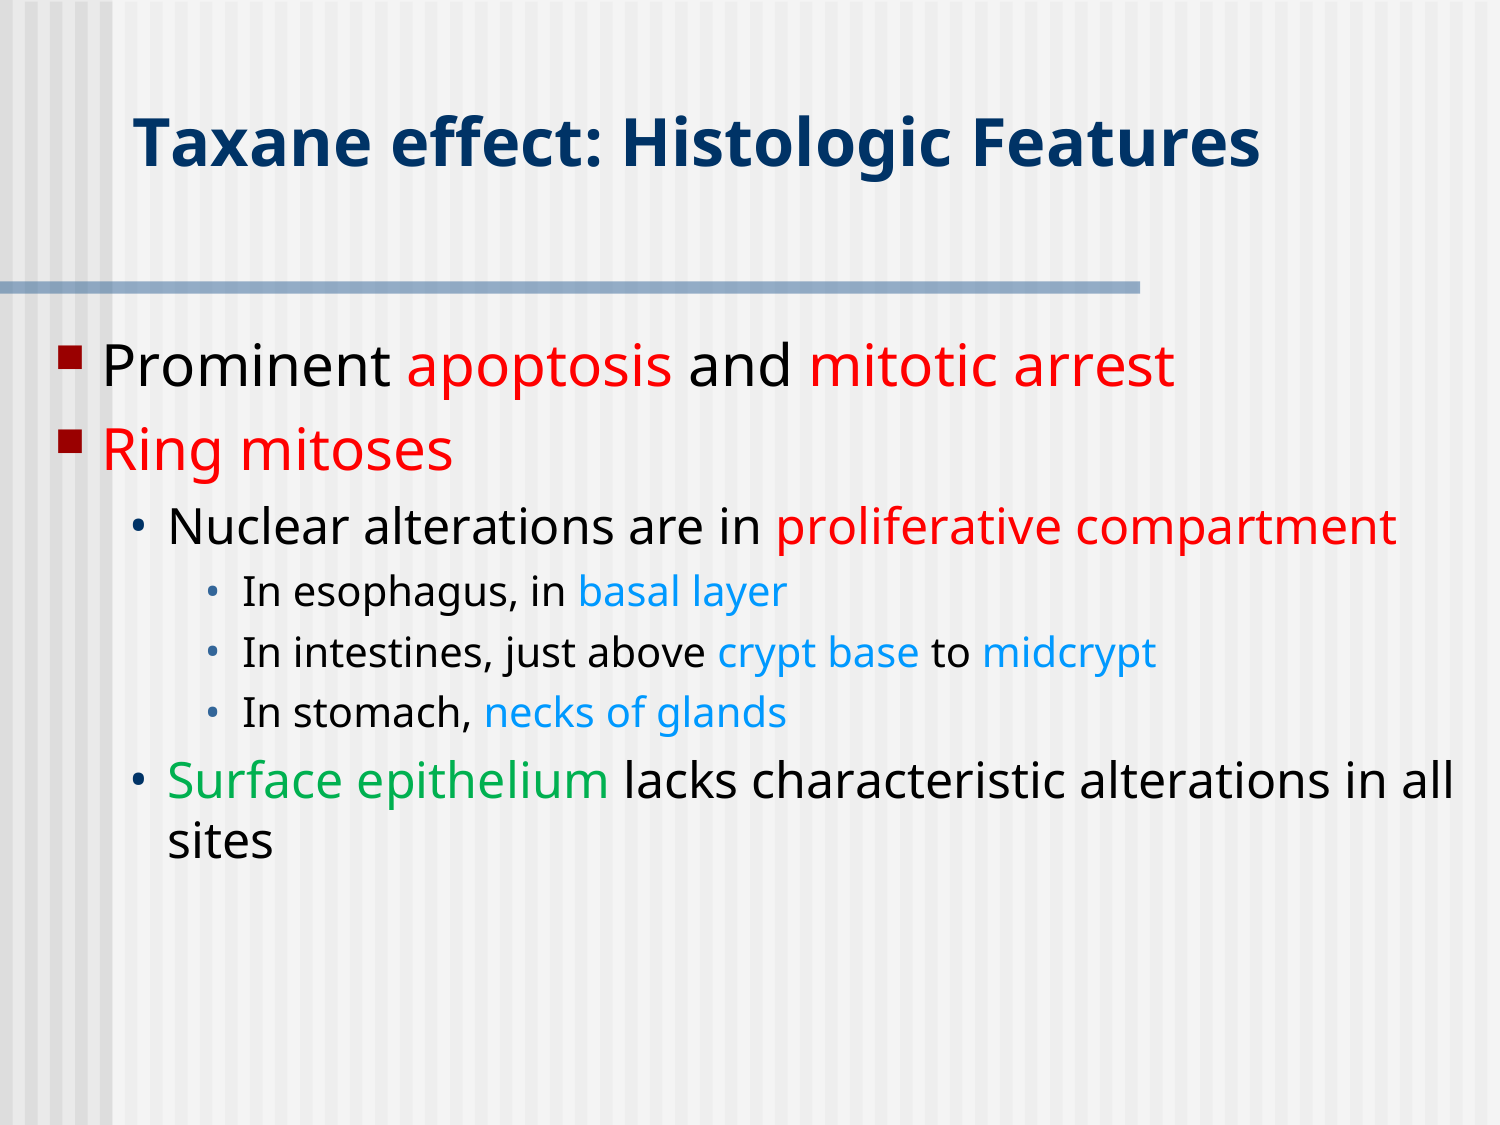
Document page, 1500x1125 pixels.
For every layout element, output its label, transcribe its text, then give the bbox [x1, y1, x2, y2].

title Taxane effect: Histologic Features [117, 91, 1457, 188]
list Prominent apoptosis and mitotic arrest Ring mitoses Nuclear alterations are in proliferative compartment In esophagus, in basal layer In intestines, just above crypt base to midcrypt In stomach, necks of glands Surface epithelium lacks characteristic alterations in all sites [0, 320, 1500, 1008]
